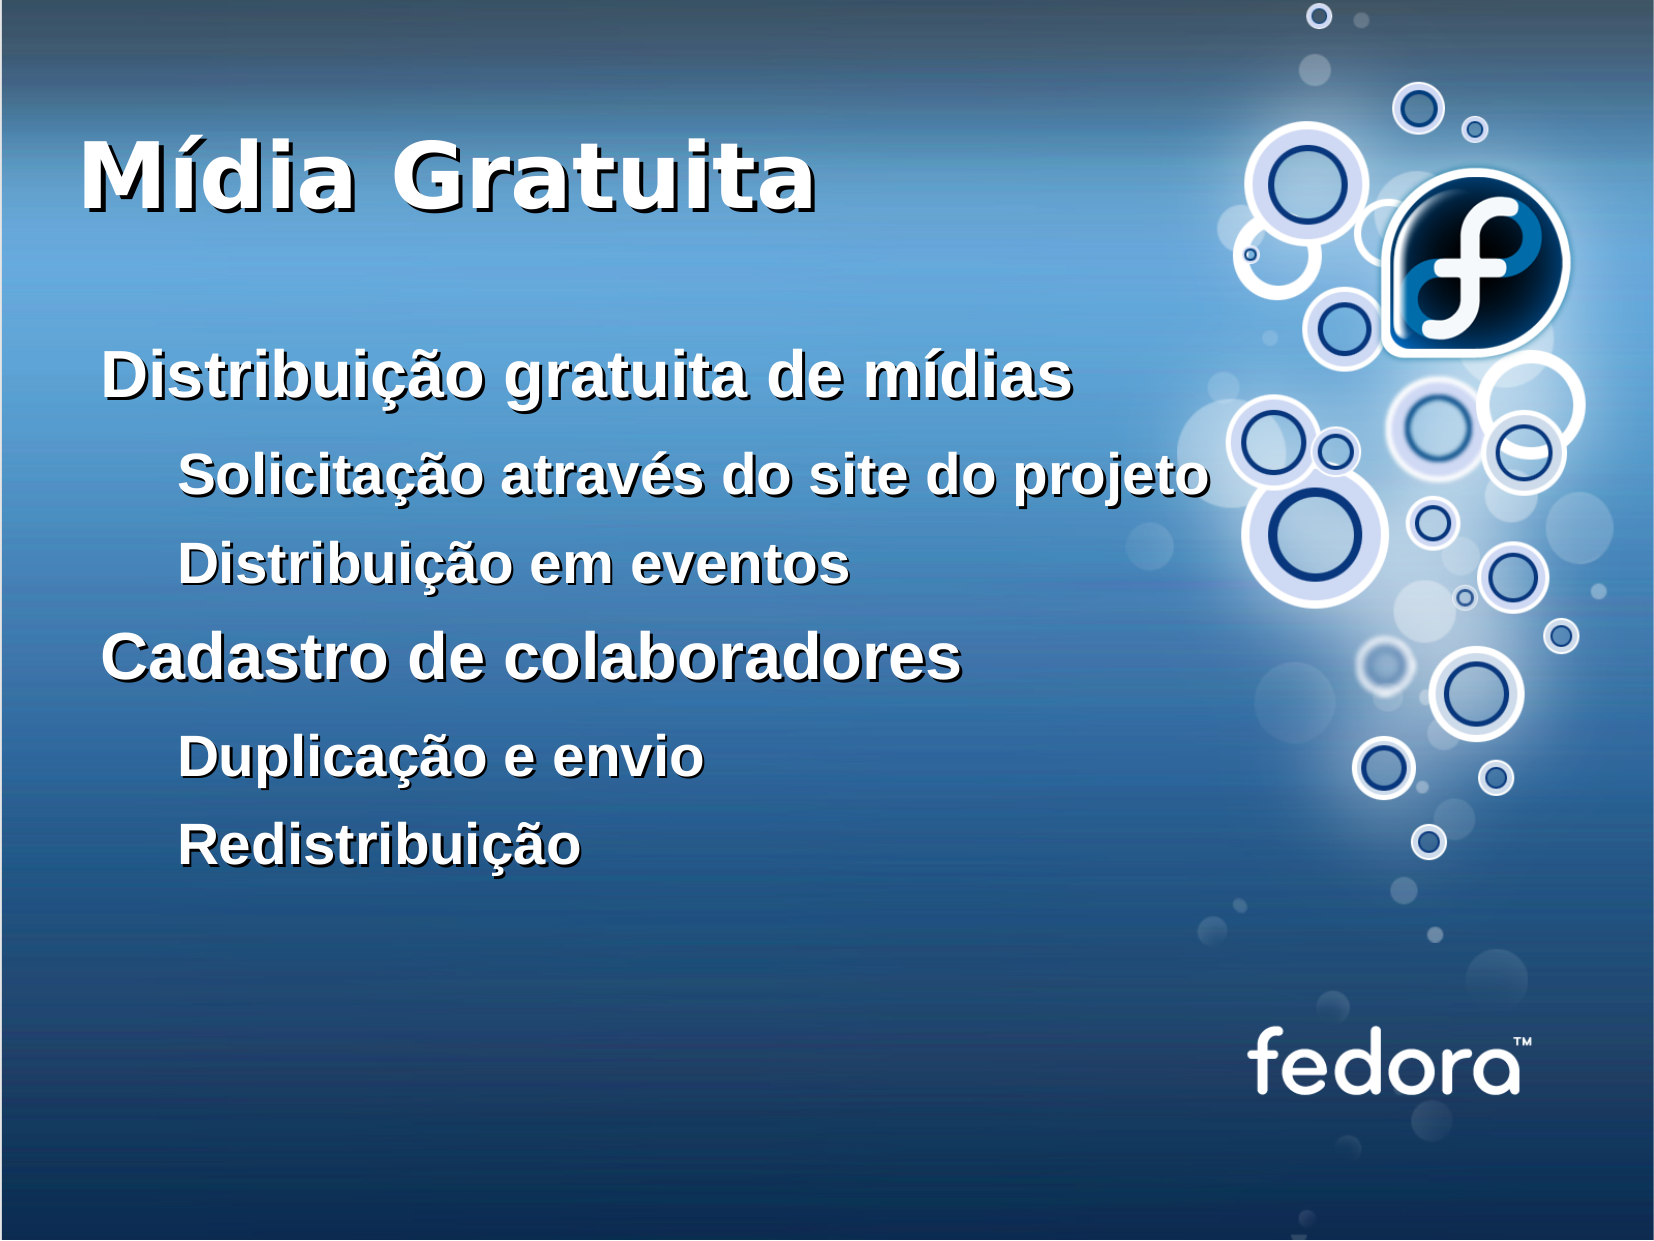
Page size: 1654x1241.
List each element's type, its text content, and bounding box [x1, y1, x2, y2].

picture [1, 0, 1654, 1240]
title Mídia Gratuita [76, 73, 1565, 281]
list Distribuição gratuita de mídias Solicitação através do site do projeto Distribuição em eventos Cadastro de colaboradores Duplicação e envio Redistribuição [82, 337, 1329, 1156]
